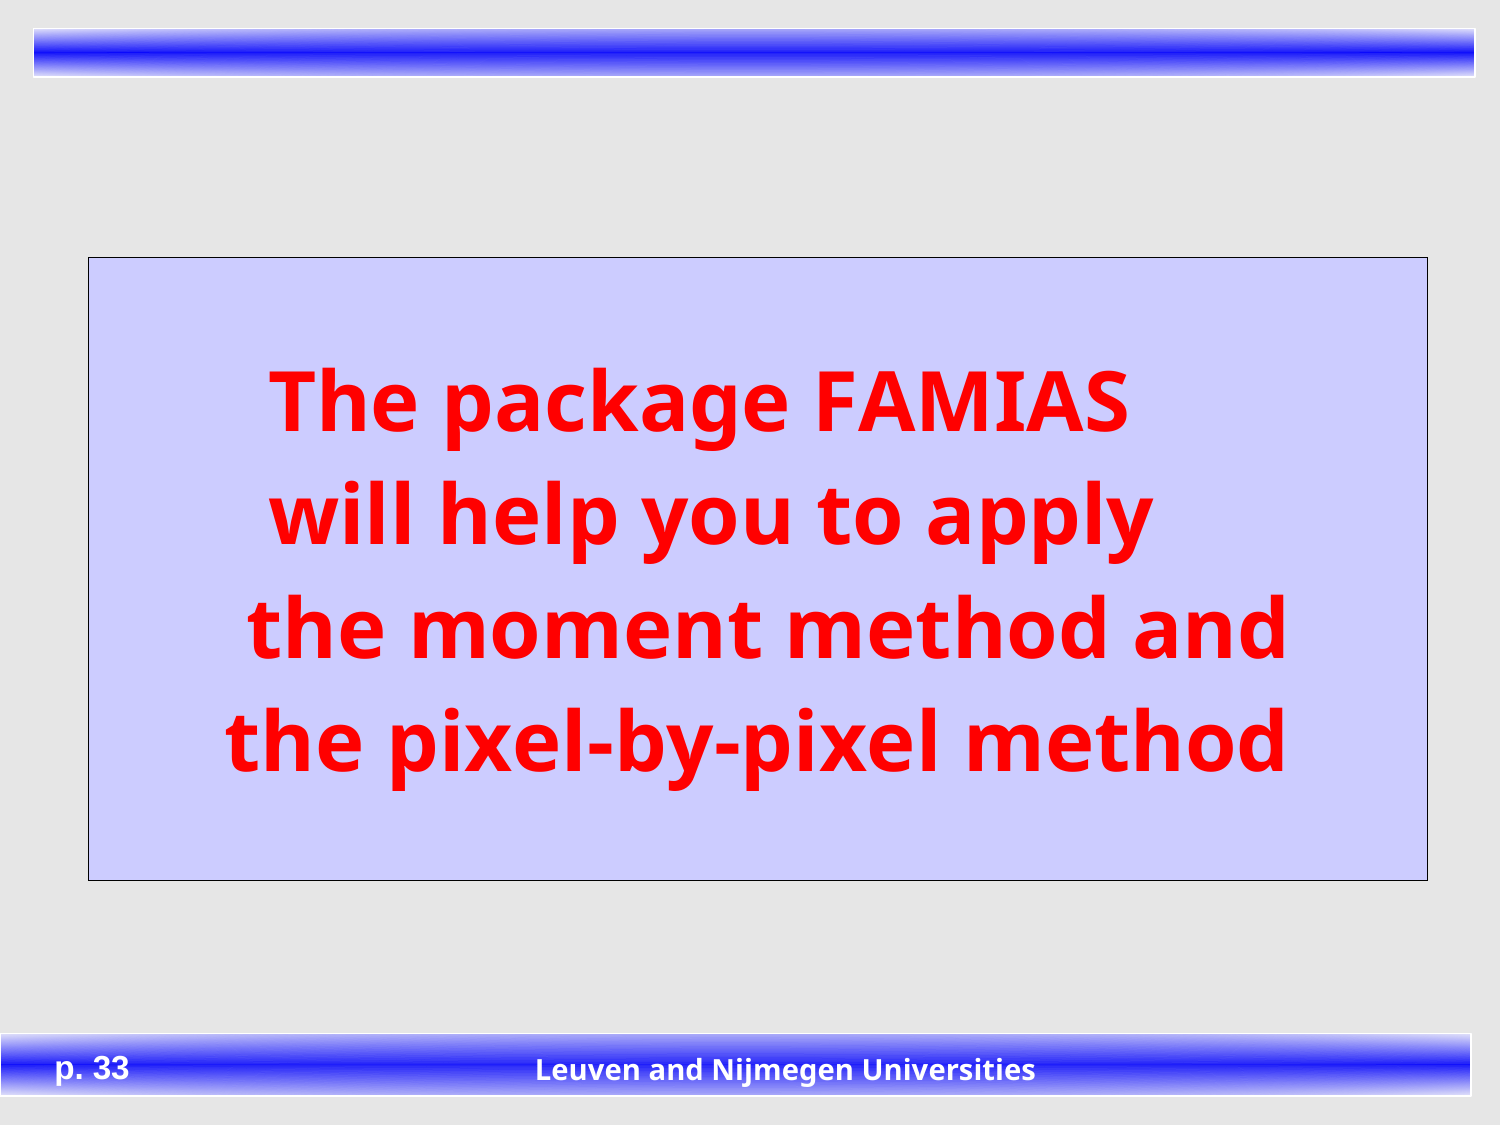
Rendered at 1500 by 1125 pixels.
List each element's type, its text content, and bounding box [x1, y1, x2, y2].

text_box The package FAMIAS will help you to apply the moment method and the pixel-by-pixel method [88, 257, 1428, 785]
title Moment method: Briquet & Aerts (2003) [1034, 1070, 1470, 1074]
title [61, 8, 1500, 139]
text_box [40, 785, 1500, 1060]
